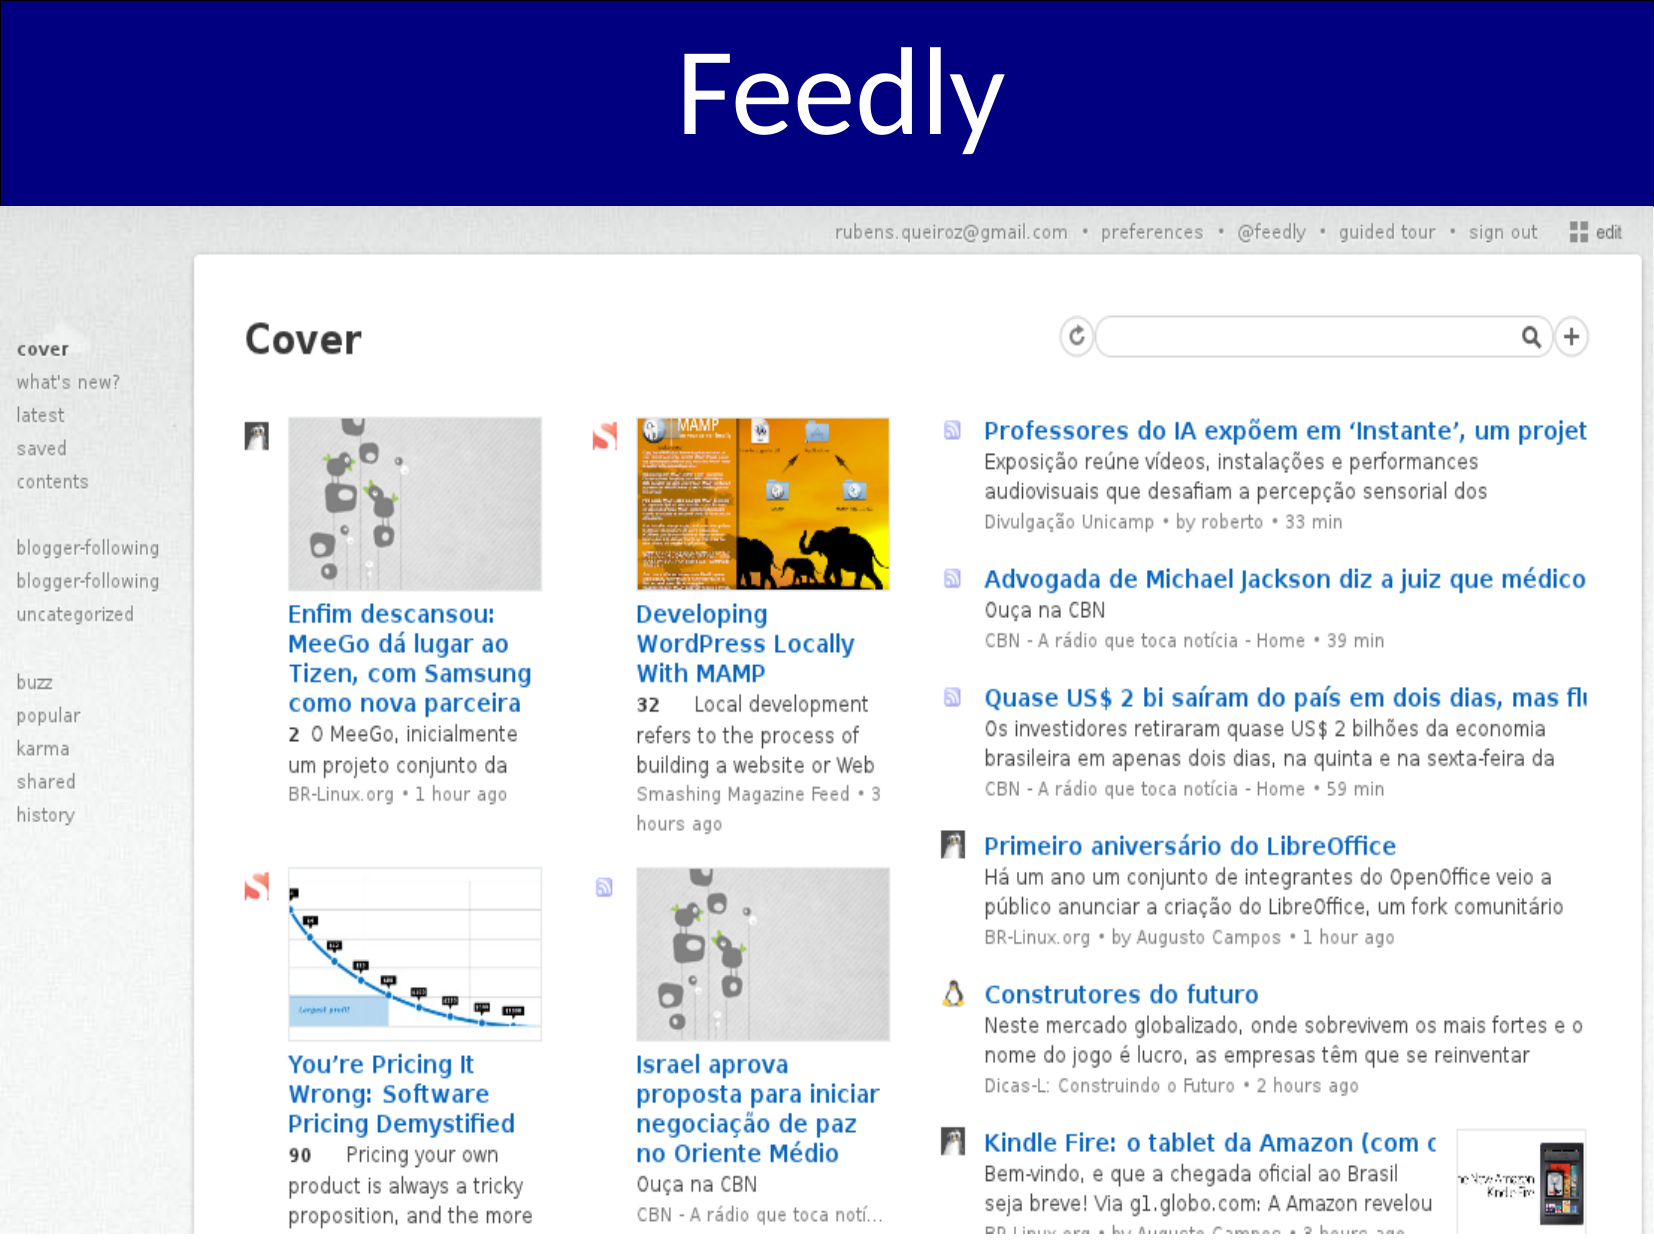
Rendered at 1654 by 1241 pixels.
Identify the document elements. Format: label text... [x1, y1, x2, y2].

picture [0, 206, 1654, 1235]
title Feedly [0, 0, 1654, 206]
